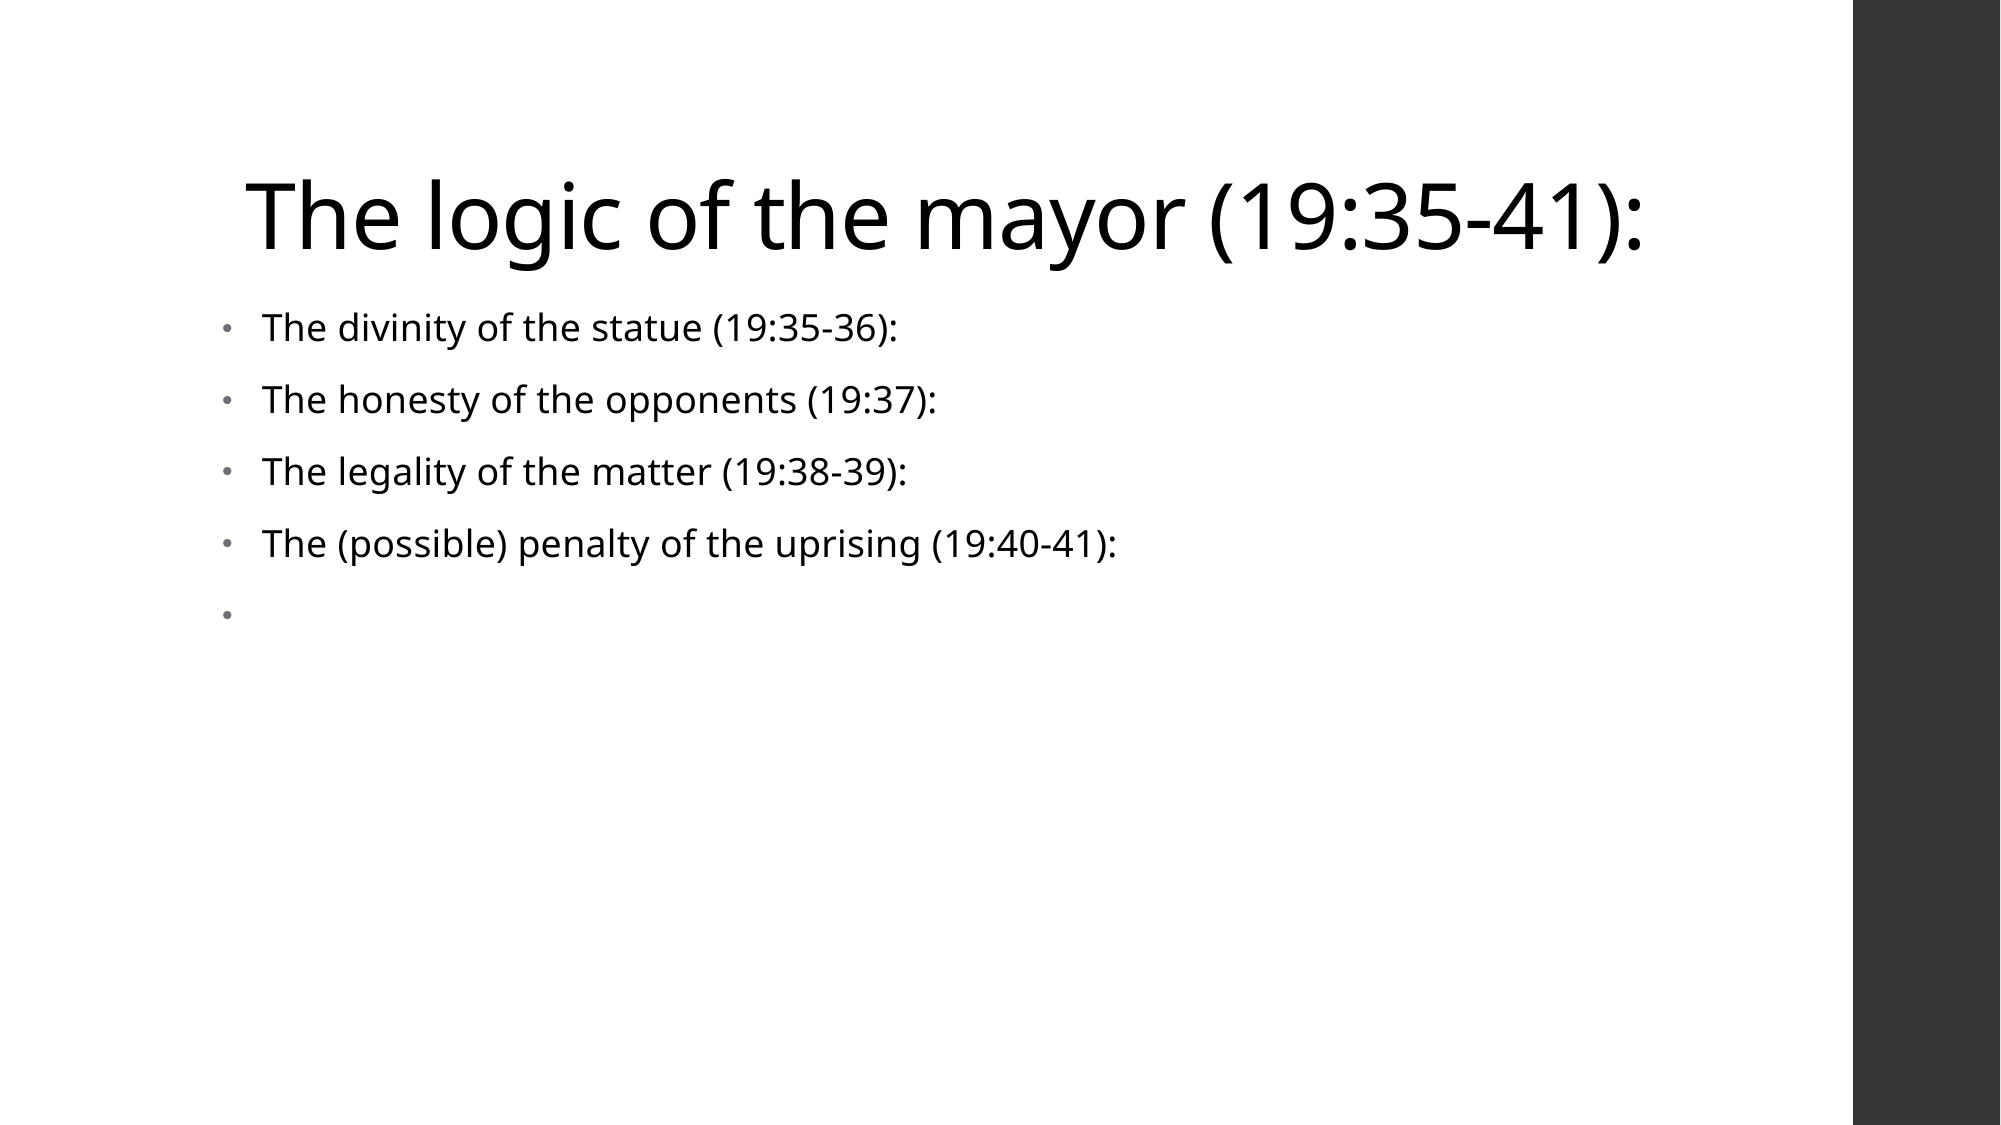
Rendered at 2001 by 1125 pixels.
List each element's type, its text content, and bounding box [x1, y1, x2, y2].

list The divinity of the statue (19:35-36): The honesty of the opponents (19:37): The legality of the matter (19:38-39): The (possible) penalty of the uprising (19:40-41): [206, 299, 1617, 1014]
title The logic of the mayor (19:35-41): [206, 60, 1797, 278]
